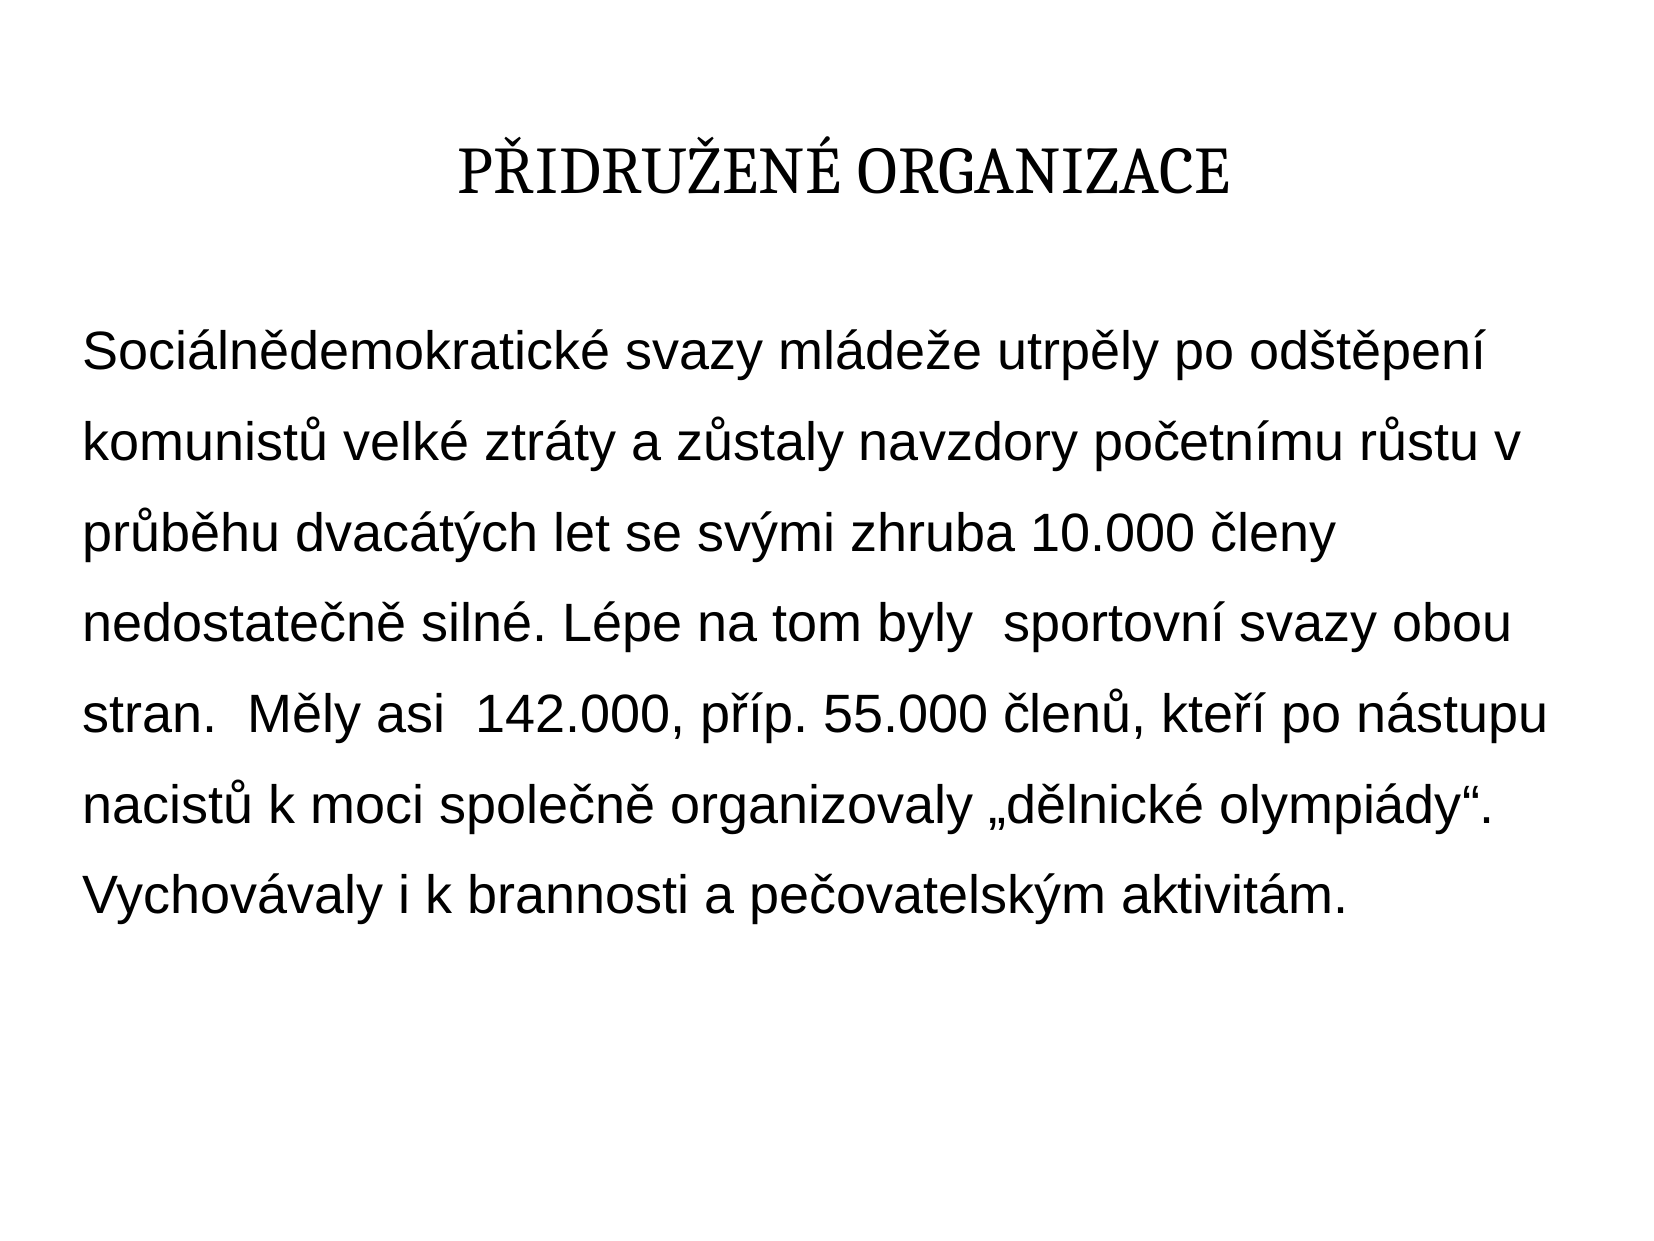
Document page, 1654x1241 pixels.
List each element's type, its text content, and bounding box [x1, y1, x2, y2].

title Přidružené organizace [82, 49, 1571, 257]
list Sociálnědemokratické svazy mládeže utrpěly po odštěpení komunistů velké ztráty a zůstaly navzdory početnímu růstu v průběhu dvacátých let se svými zhruba 10.000 členy nedostatečně silné. Lépe na tom byly sportovní svazy obou stran. Měly asi 142.000, příp. 55.000 členů, kteří po nástupu nacistů k moci společně organizovaly „dělnické olympiády“. Vychovávaly i k brannosti a pečovatelským aktivitám. [82, 290, 1571, 1010]
